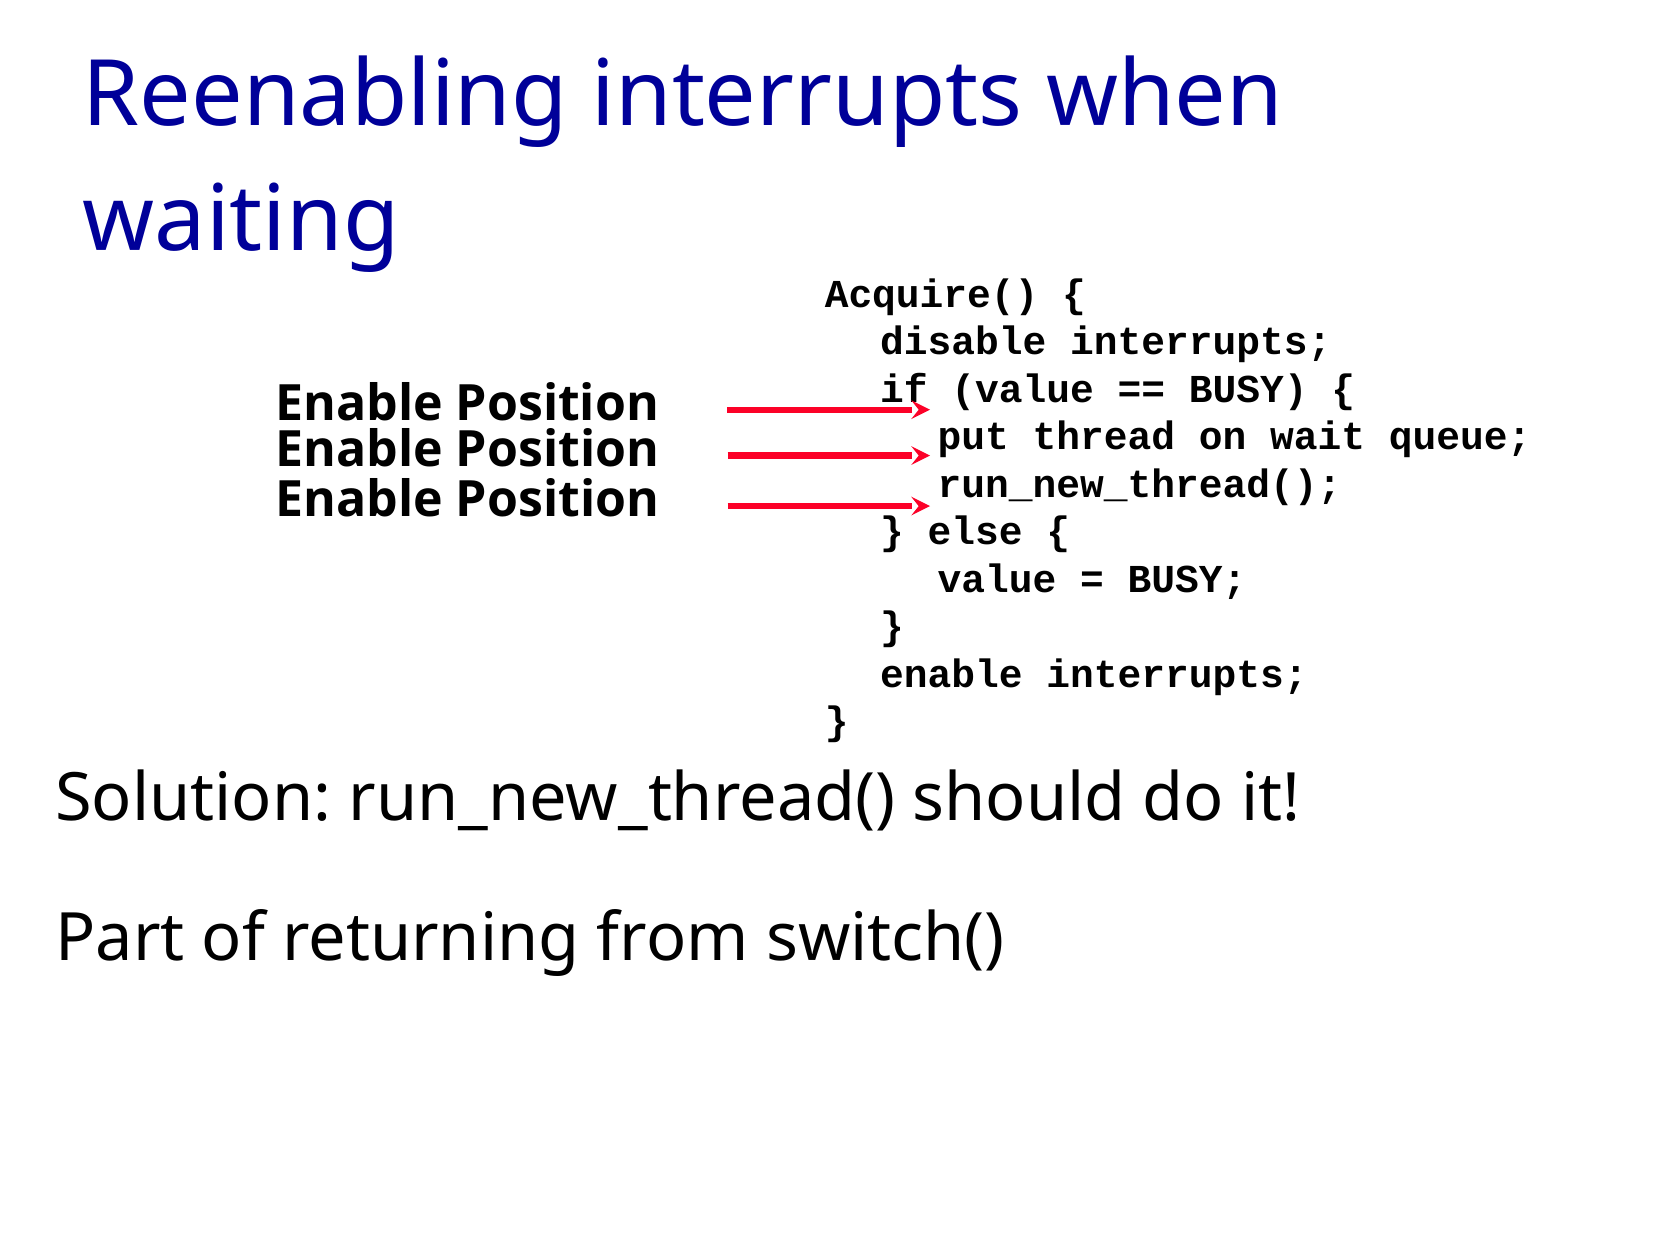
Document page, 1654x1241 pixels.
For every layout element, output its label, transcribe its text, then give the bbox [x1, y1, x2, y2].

list Solution: run_new_thread() should do it! Part of returning from switch() [19, 754, 1591, 1184]
text_box Acquire() { disable interrupts; if (value == BUSY) { put thread on wait queue; run_new_thread(); } else { value = BUSY; } enable interrupts; } [810, 260, 1639, 750]
text_box Enable Position [260, 408, 674, 459]
text_box Enable Position [260, 362, 674, 408]
text_box Enable Position [260, 459, 674, 534]
title Reenabling interrupts when waiting [82, 49, 1571, 257]
